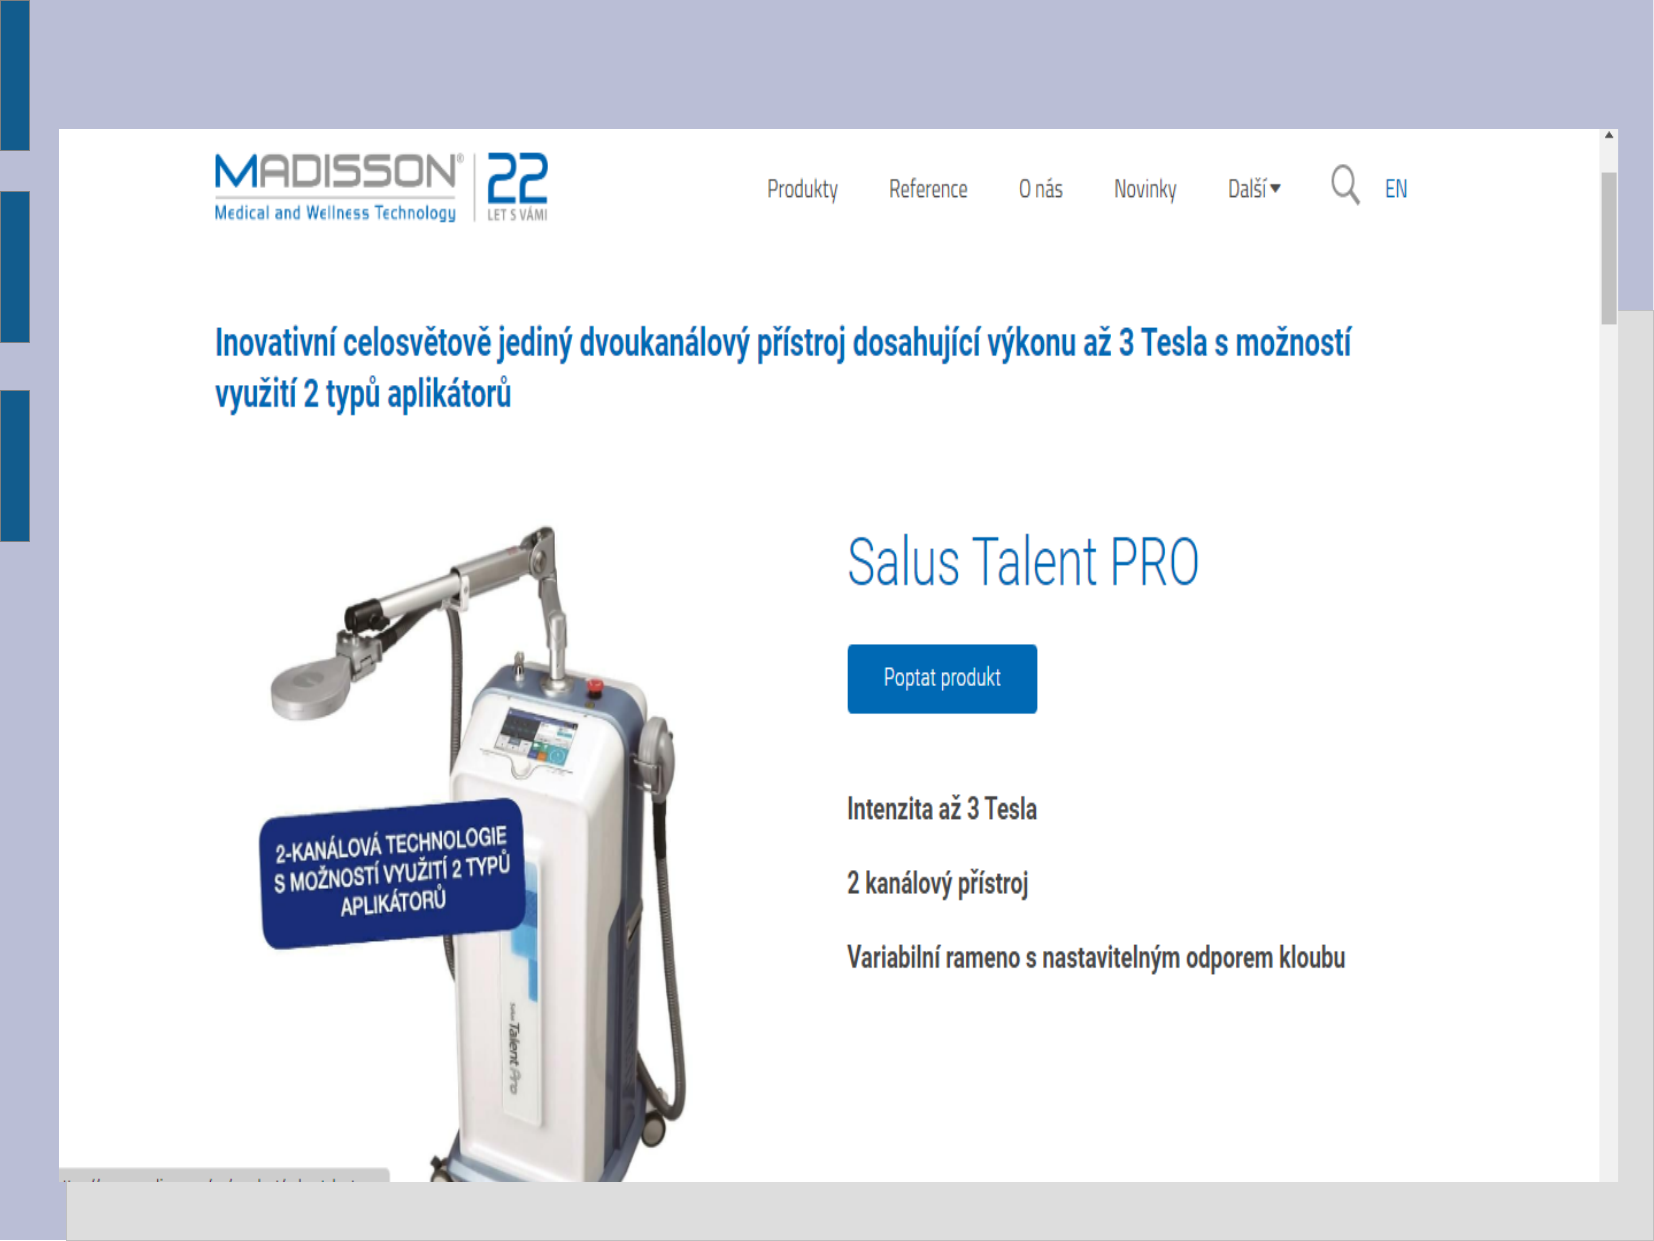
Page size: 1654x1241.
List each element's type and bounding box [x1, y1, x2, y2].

picture [59, 129, 1619, 1182]
